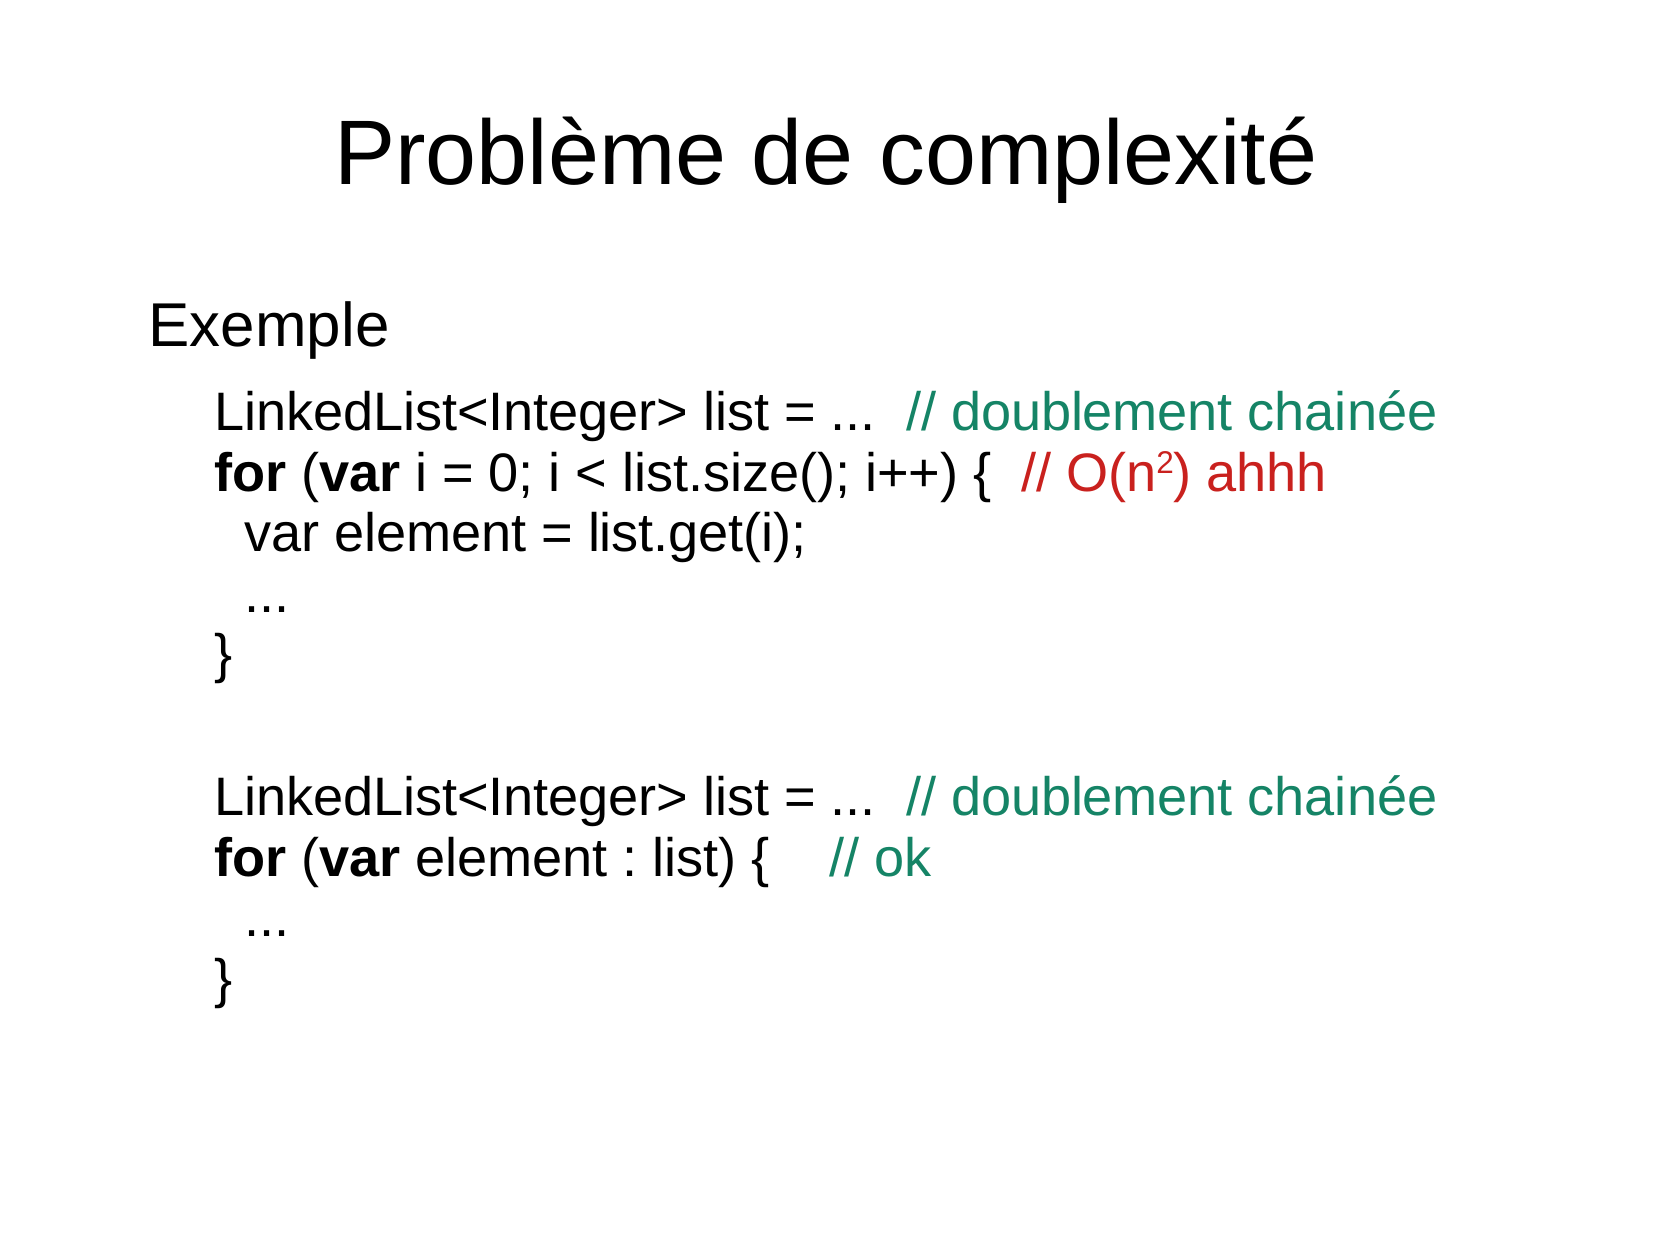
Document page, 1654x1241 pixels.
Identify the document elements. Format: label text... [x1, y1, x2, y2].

list Exemple LinkedList<Integer> list = ... // doublement chainée for (var i = 0; i < list.size(); i++) { // O(n2) ahhh var element = list.get(i); ... } LinkedList<Integer> list = ... // doublement chainée for (var element : list) { // ok ... } [82, 290, 1571, 1010]
title Problème de complexité [82, 49, 1571, 257]
